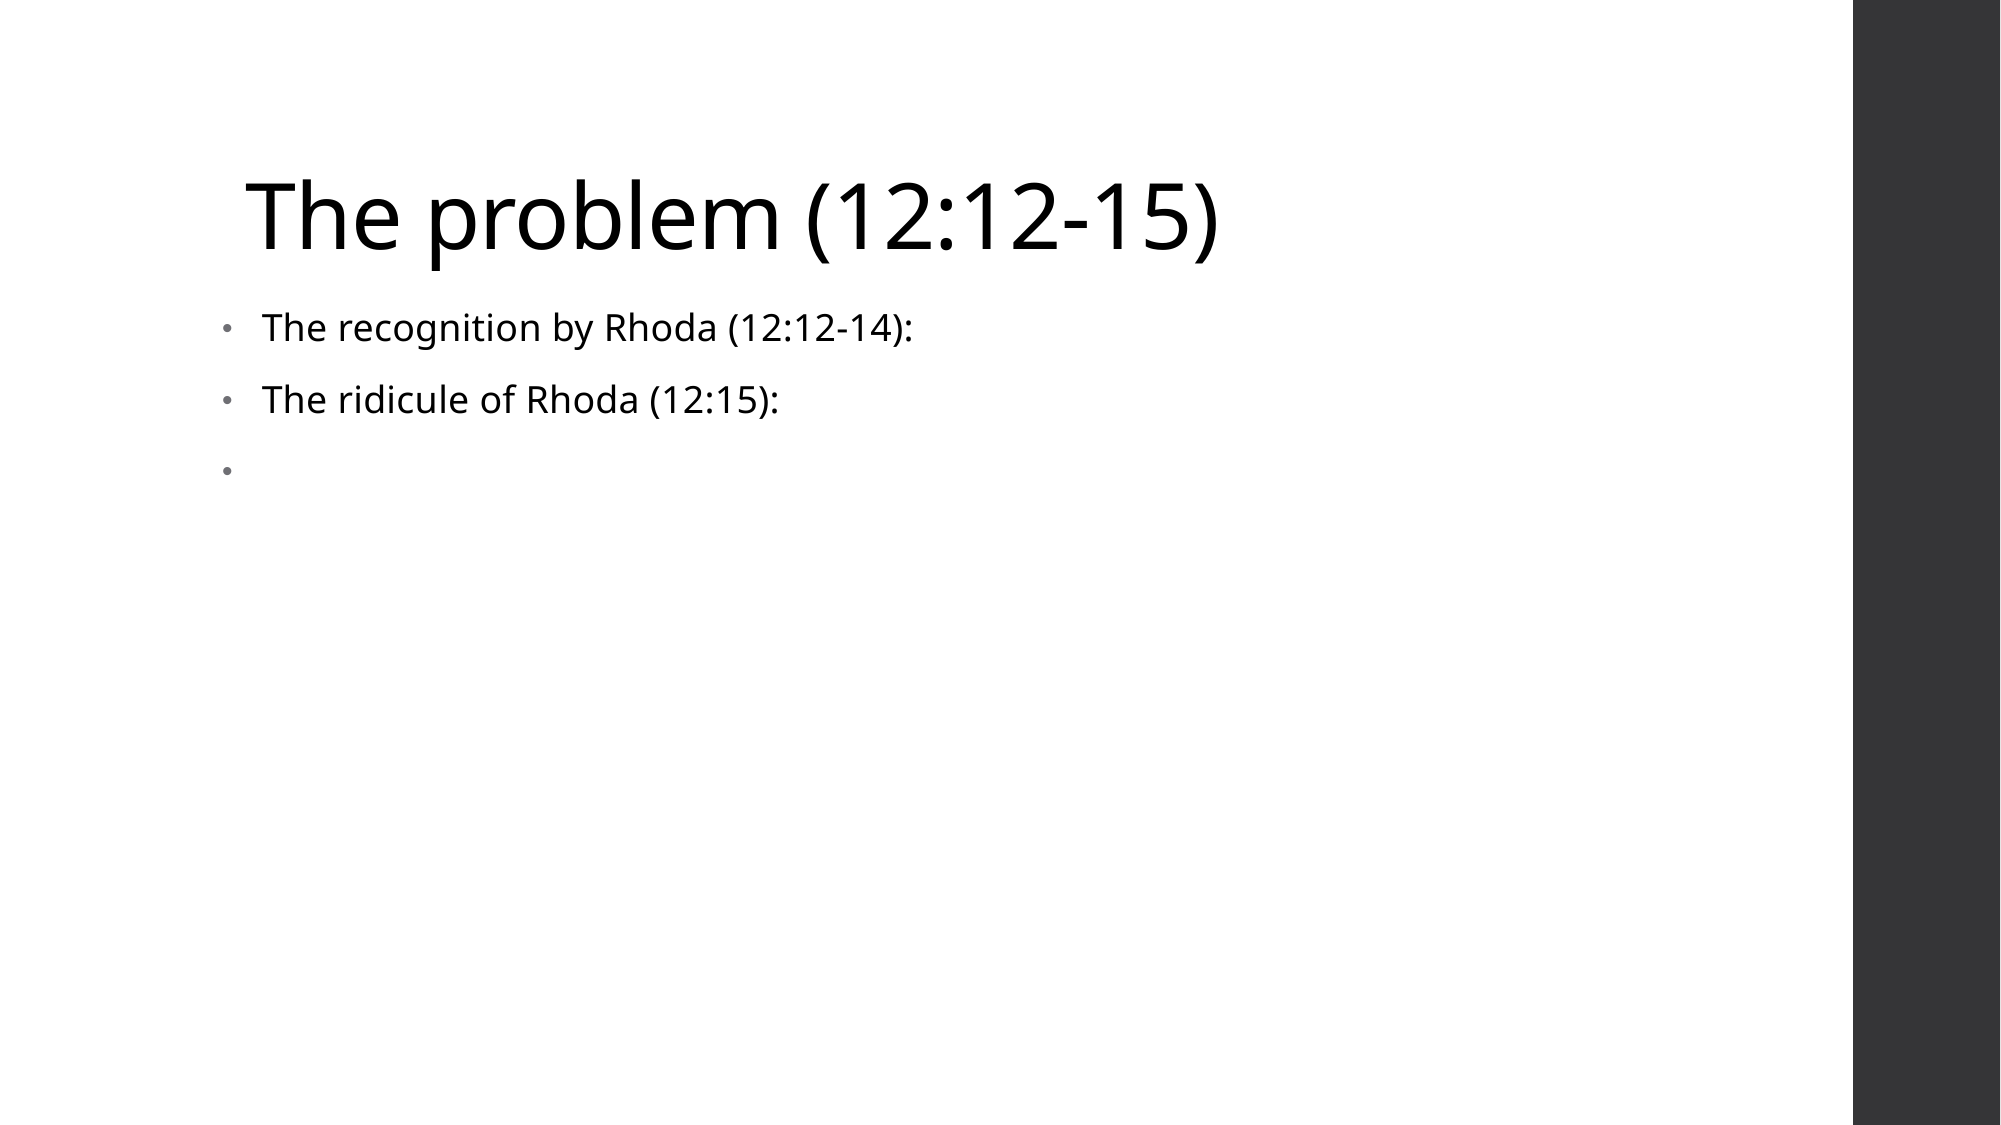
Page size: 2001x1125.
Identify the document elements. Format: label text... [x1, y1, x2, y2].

list The recognition by Rhoda (12:12-14): The ridicule of Rhoda (12:15): [206, 299, 1617, 1014]
title The problem (12:12-15) [206, 60, 1797, 278]
